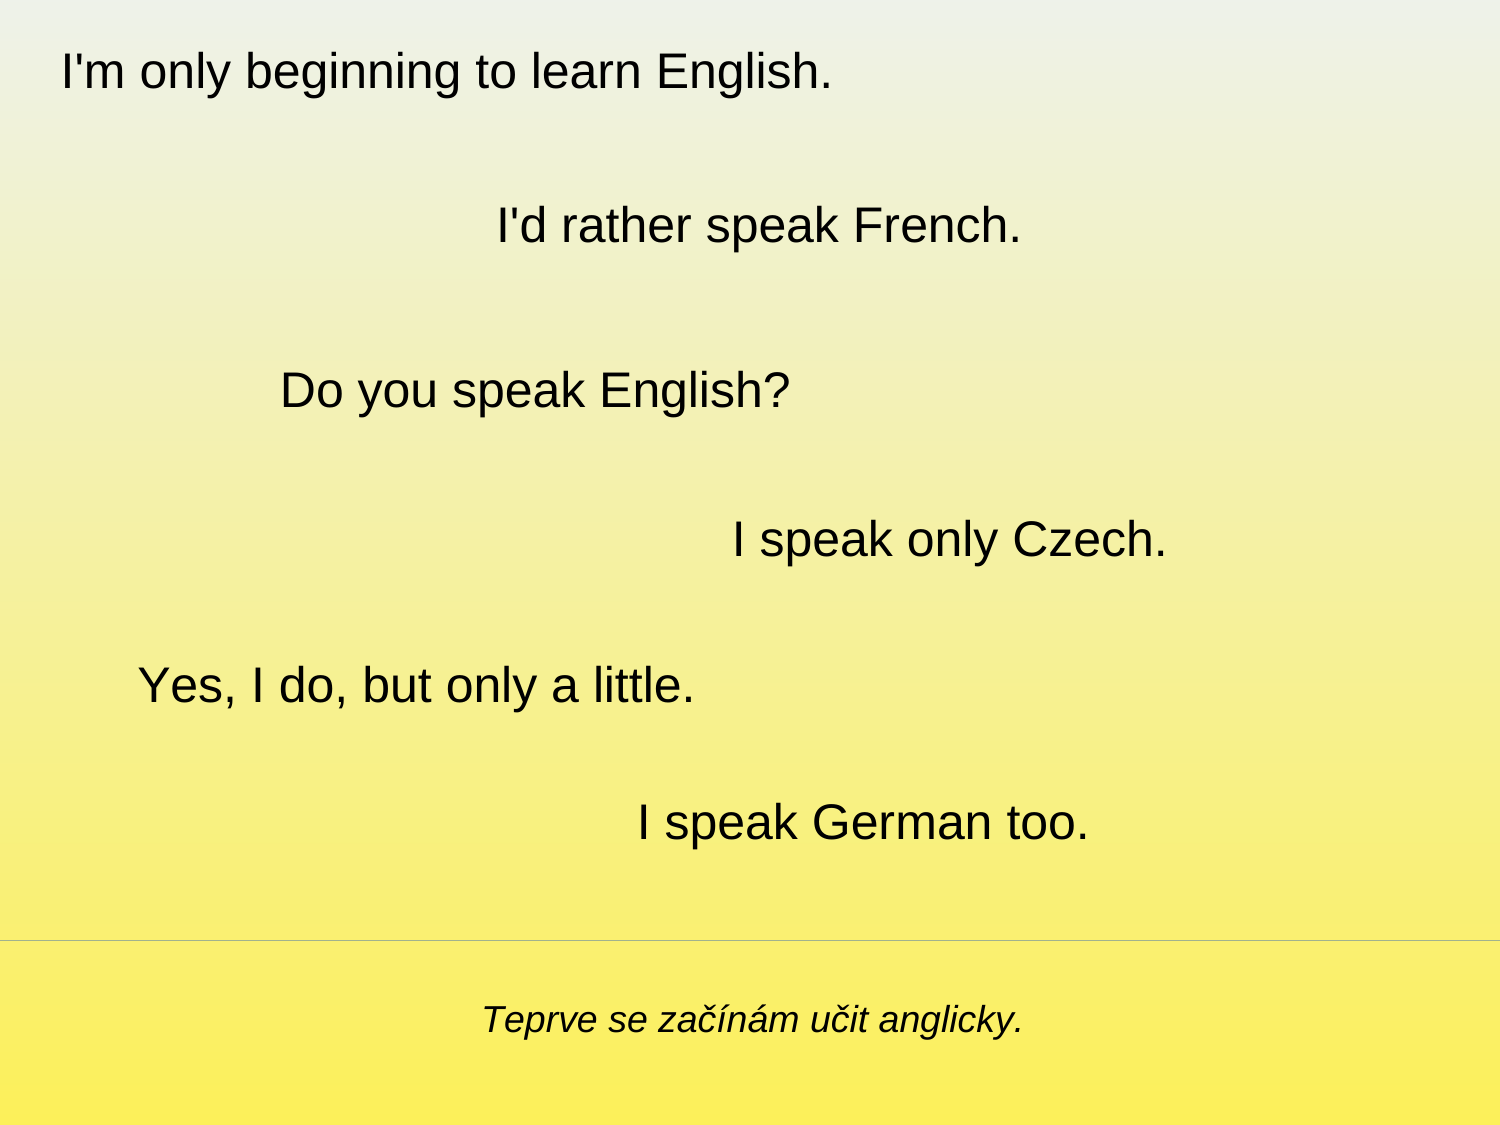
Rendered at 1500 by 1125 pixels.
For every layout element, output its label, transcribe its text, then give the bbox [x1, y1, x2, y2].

text_box I'm only beginning to learn English. [45, 30, 849, 107]
text_box Teprve se začínám učit anglicky. [466, 987, 1040, 1049]
text_box I'd rather speak French. [481, 184, 1038, 261]
text_box I speak German too. [622, 781, 1106, 858]
text_box I speak only Czech. [717, 498, 1184, 575]
text_box Do you speak English? [265, 349, 806, 426]
text_box Yes, I do, but only a little. [122, 645, 712, 721]
